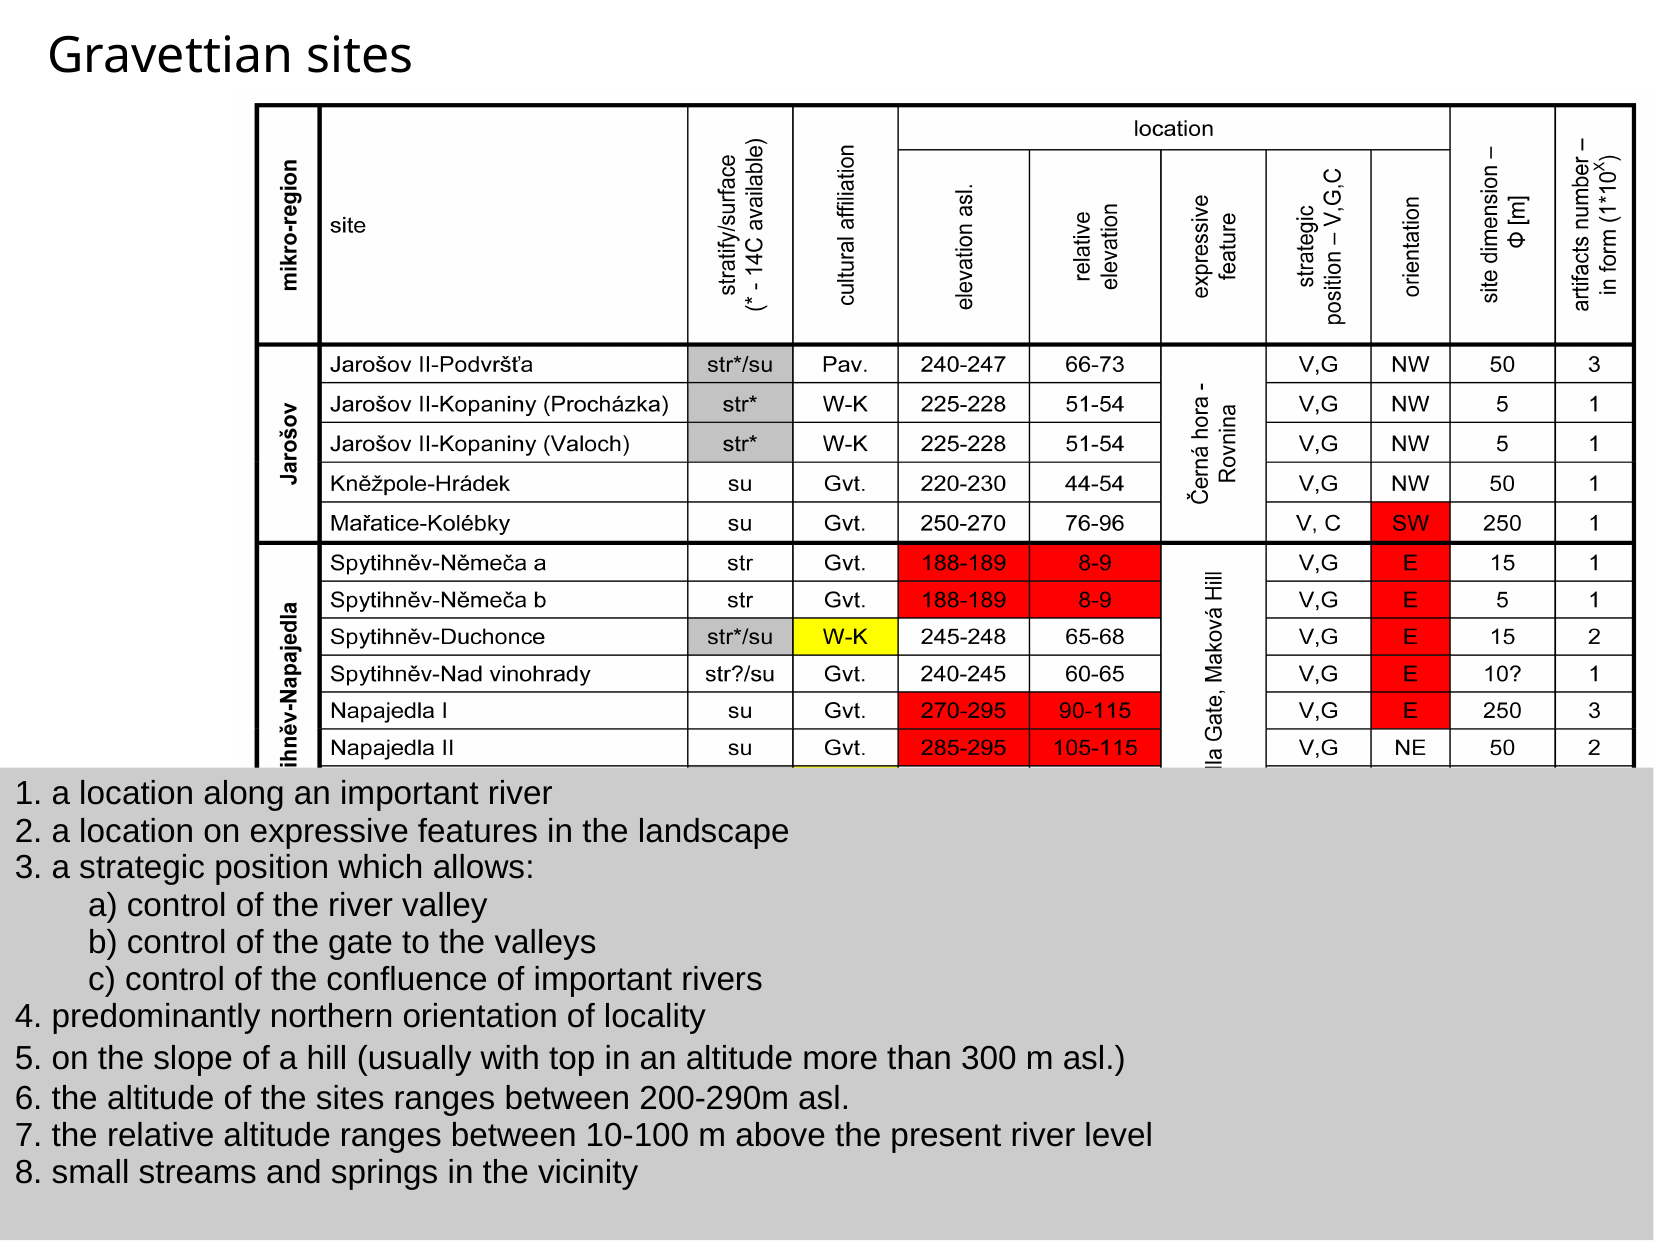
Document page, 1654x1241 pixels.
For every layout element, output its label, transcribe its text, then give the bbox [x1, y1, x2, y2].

picture [236, 88, 1651, 767]
title Gravettian sites [47, 18, 1536, 89]
text_box 1. a location along an important river 2. a location on expressive features in the landscape 3. a strategic position which allows: a) control of the river valley b) control of the gate to the valleys c) control of the confluence of important rivers 4. predominantly northern orientation of locality 5. on the slope of a hill (usually with top in an altitude more than 300 m asl.)‏ 6. the altitude of the sites ranges between 200-290m asl. 7. the relative altitude ranges between 10-100 m above the present river level 8. small streams and springs in the vicinity [0, 767, 1654, 1241]
